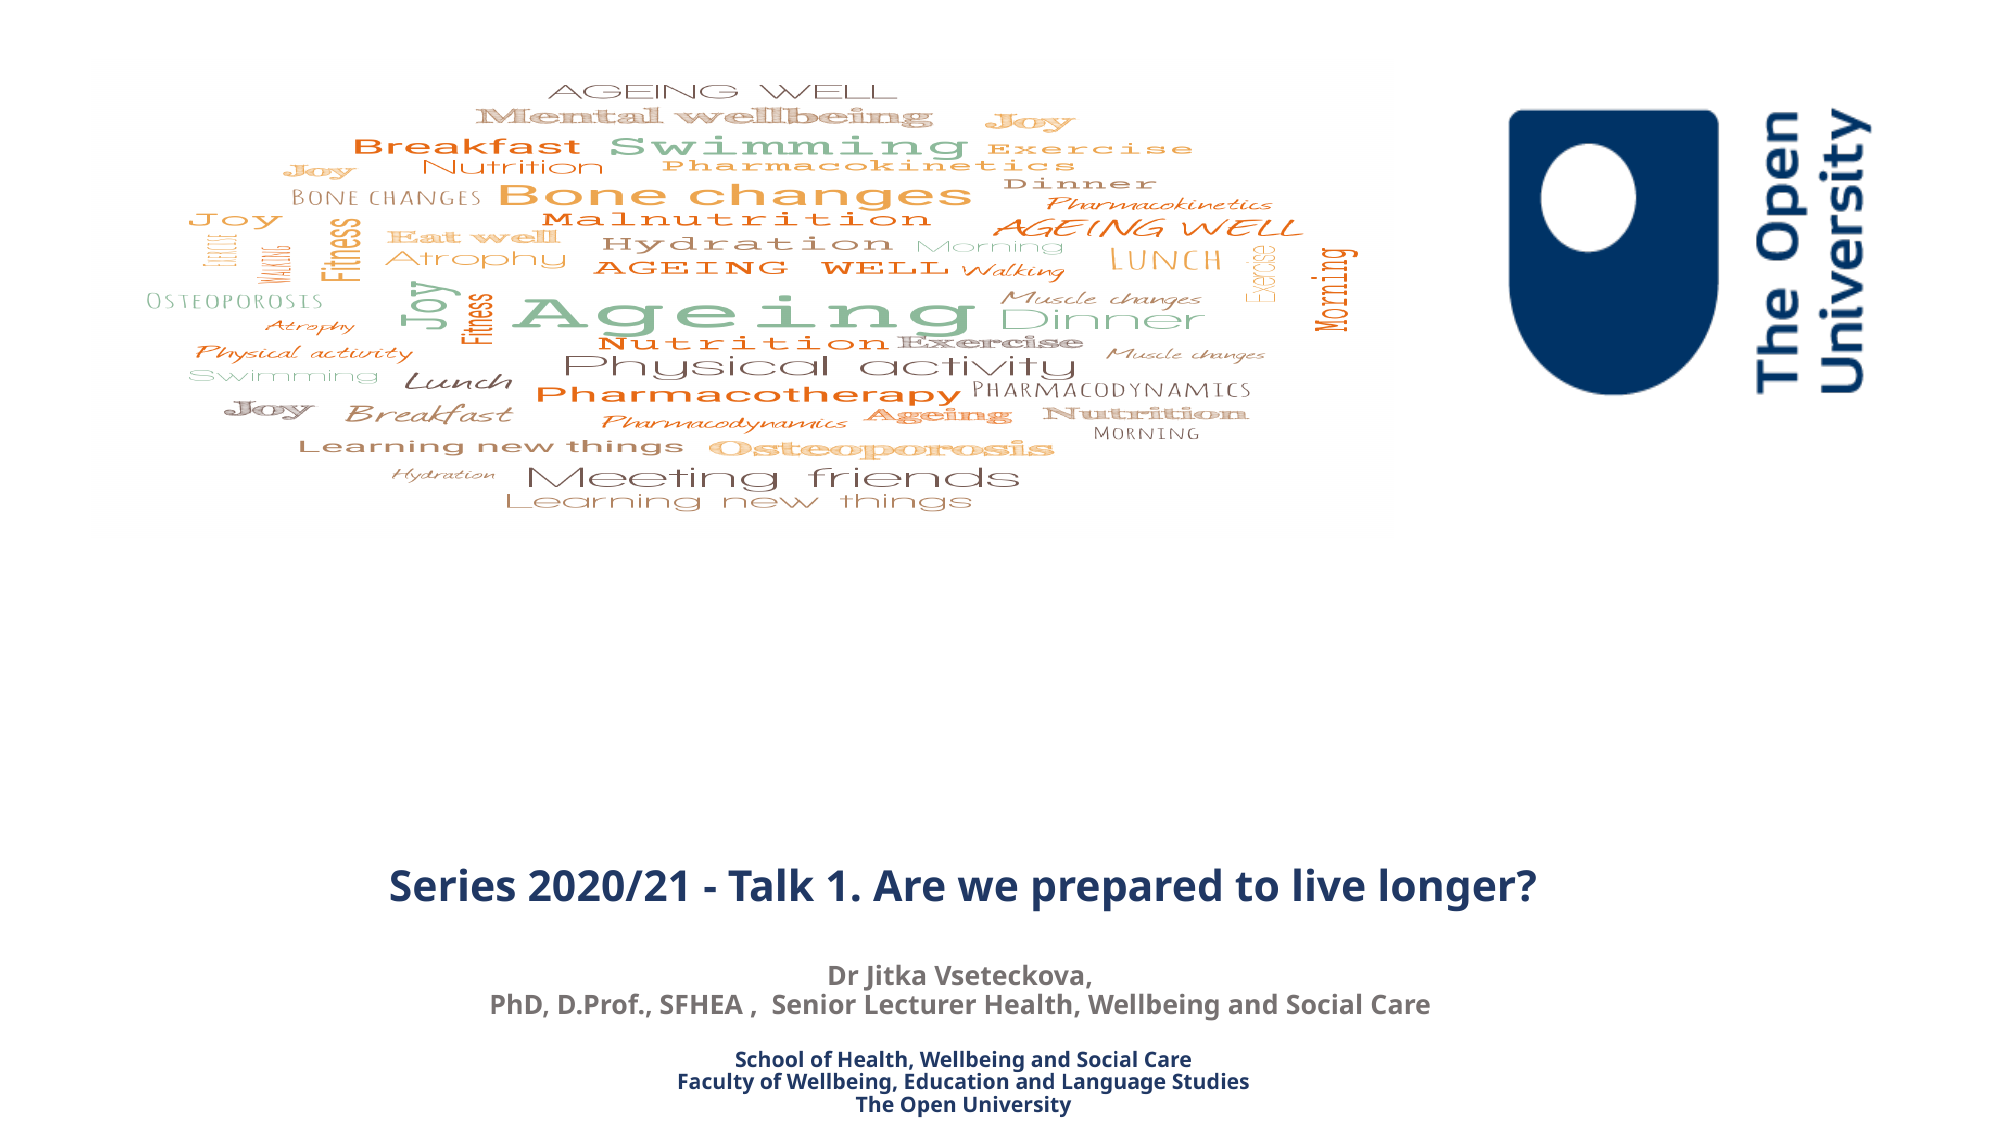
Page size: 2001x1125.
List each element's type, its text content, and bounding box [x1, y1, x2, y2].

picture [91, 58, 1394, 538]
picture [1507, 104, 1874, 400]
title Series 2020/21 - Talk 1. Are we prepared to live longer? Dr Jitka Vseteckova, PhD, D.Prof., SFHEA , Senior Lecturer Health, Wellbeing and Social Care School of Health, Wellbeing and Social Care Faculty of Wellbeing, Education and Language Studies The Open University [23, 811, 1904, 1125]
